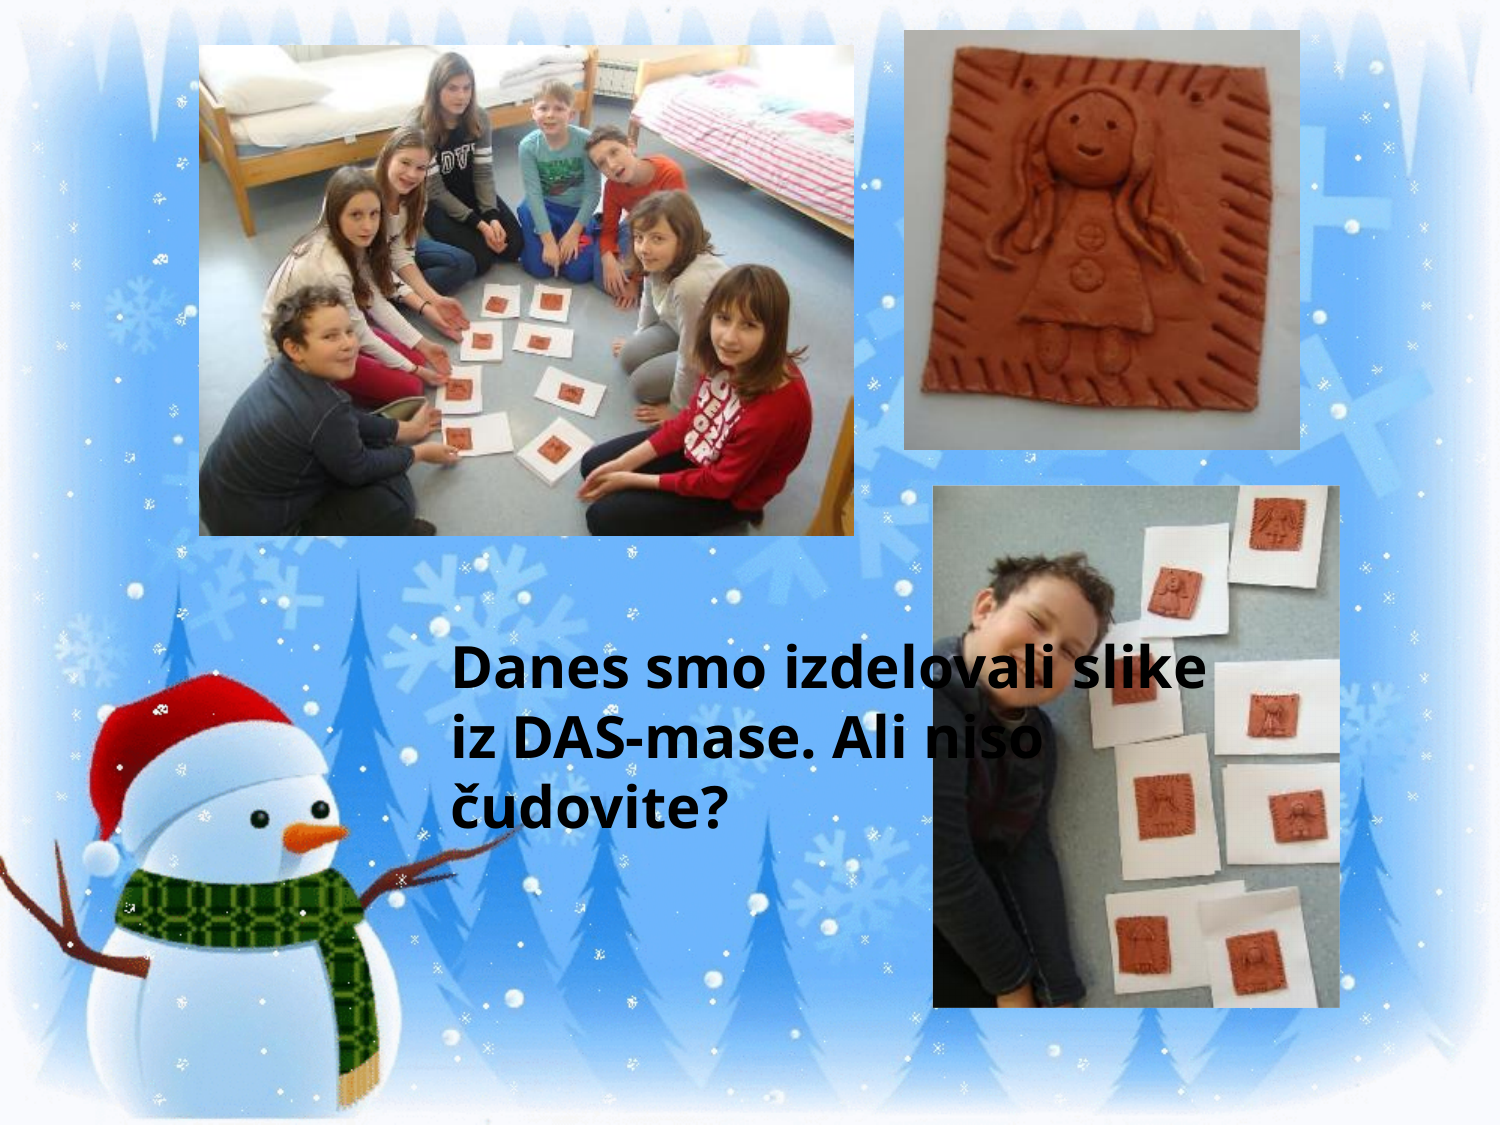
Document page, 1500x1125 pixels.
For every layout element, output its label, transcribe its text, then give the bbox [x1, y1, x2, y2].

text_box Danes smo izdelovali slike iz DAS-mase. Ali niso čudovite? [435, 623, 935, 851]
picture [932, 485, 1340, 1008]
picture [935, 663, 943, 682]
picture [904, 30, 1300, 450]
picture [199, 45, 854, 536]
